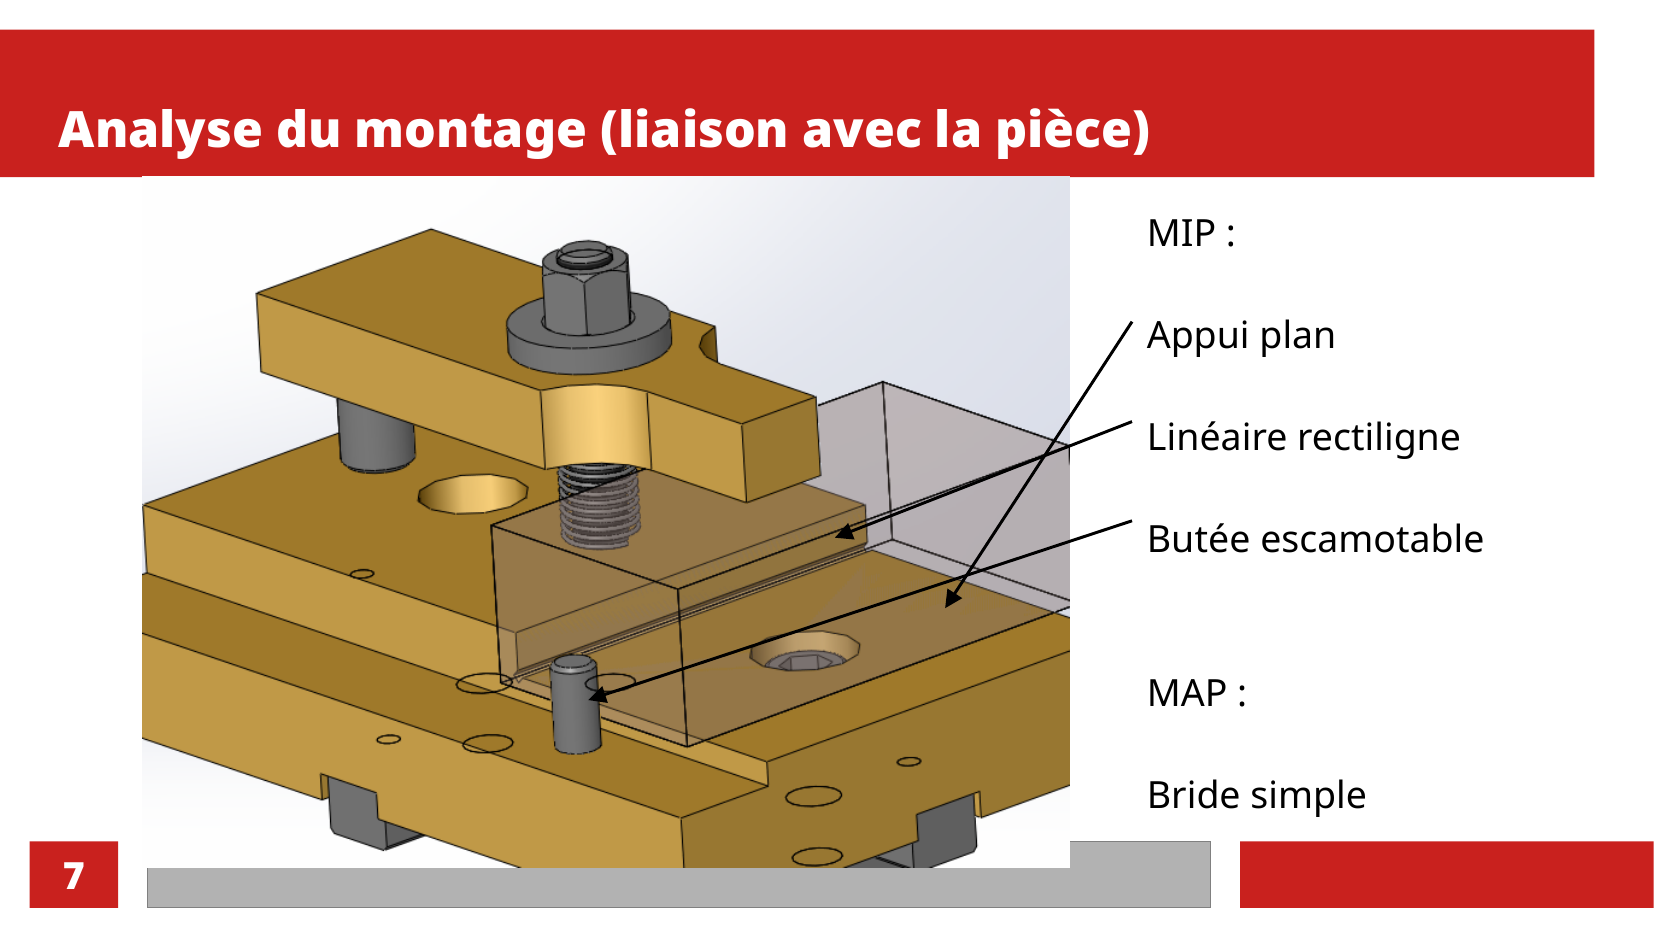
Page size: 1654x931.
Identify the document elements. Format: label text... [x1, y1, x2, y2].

picture [1051, 422, 1070, 451]
text_box MIP : Appui plan Linéaire rectiligne Butée escamotable MAP : Bride simple [1132, 199, 1630, 811]
title Analyse du montage (liaison avec la pièce) [58, 44, 1595, 163]
picture [972, 448, 1070, 571]
picture [142, 176, 1070, 868]
